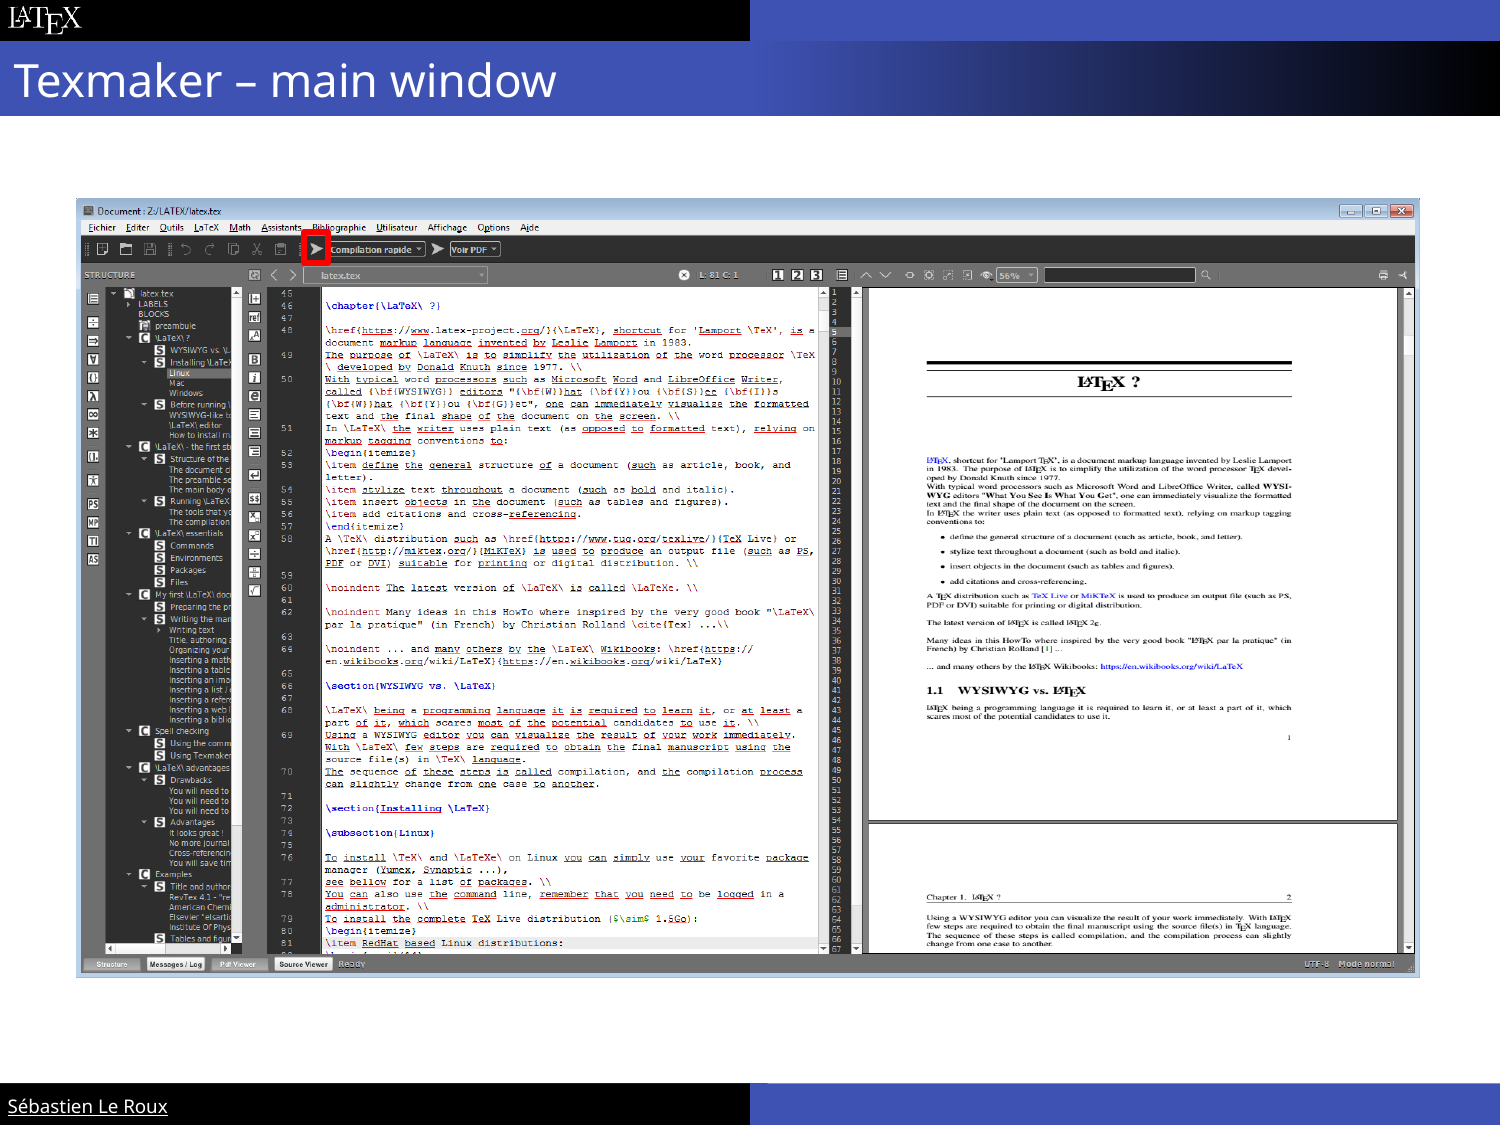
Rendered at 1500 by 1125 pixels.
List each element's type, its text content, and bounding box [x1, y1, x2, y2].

picture [5, 3, 84, 37]
picture [76, 198, 1420, 978]
title Texmaker – main window [0, 41, 1500, 116]
